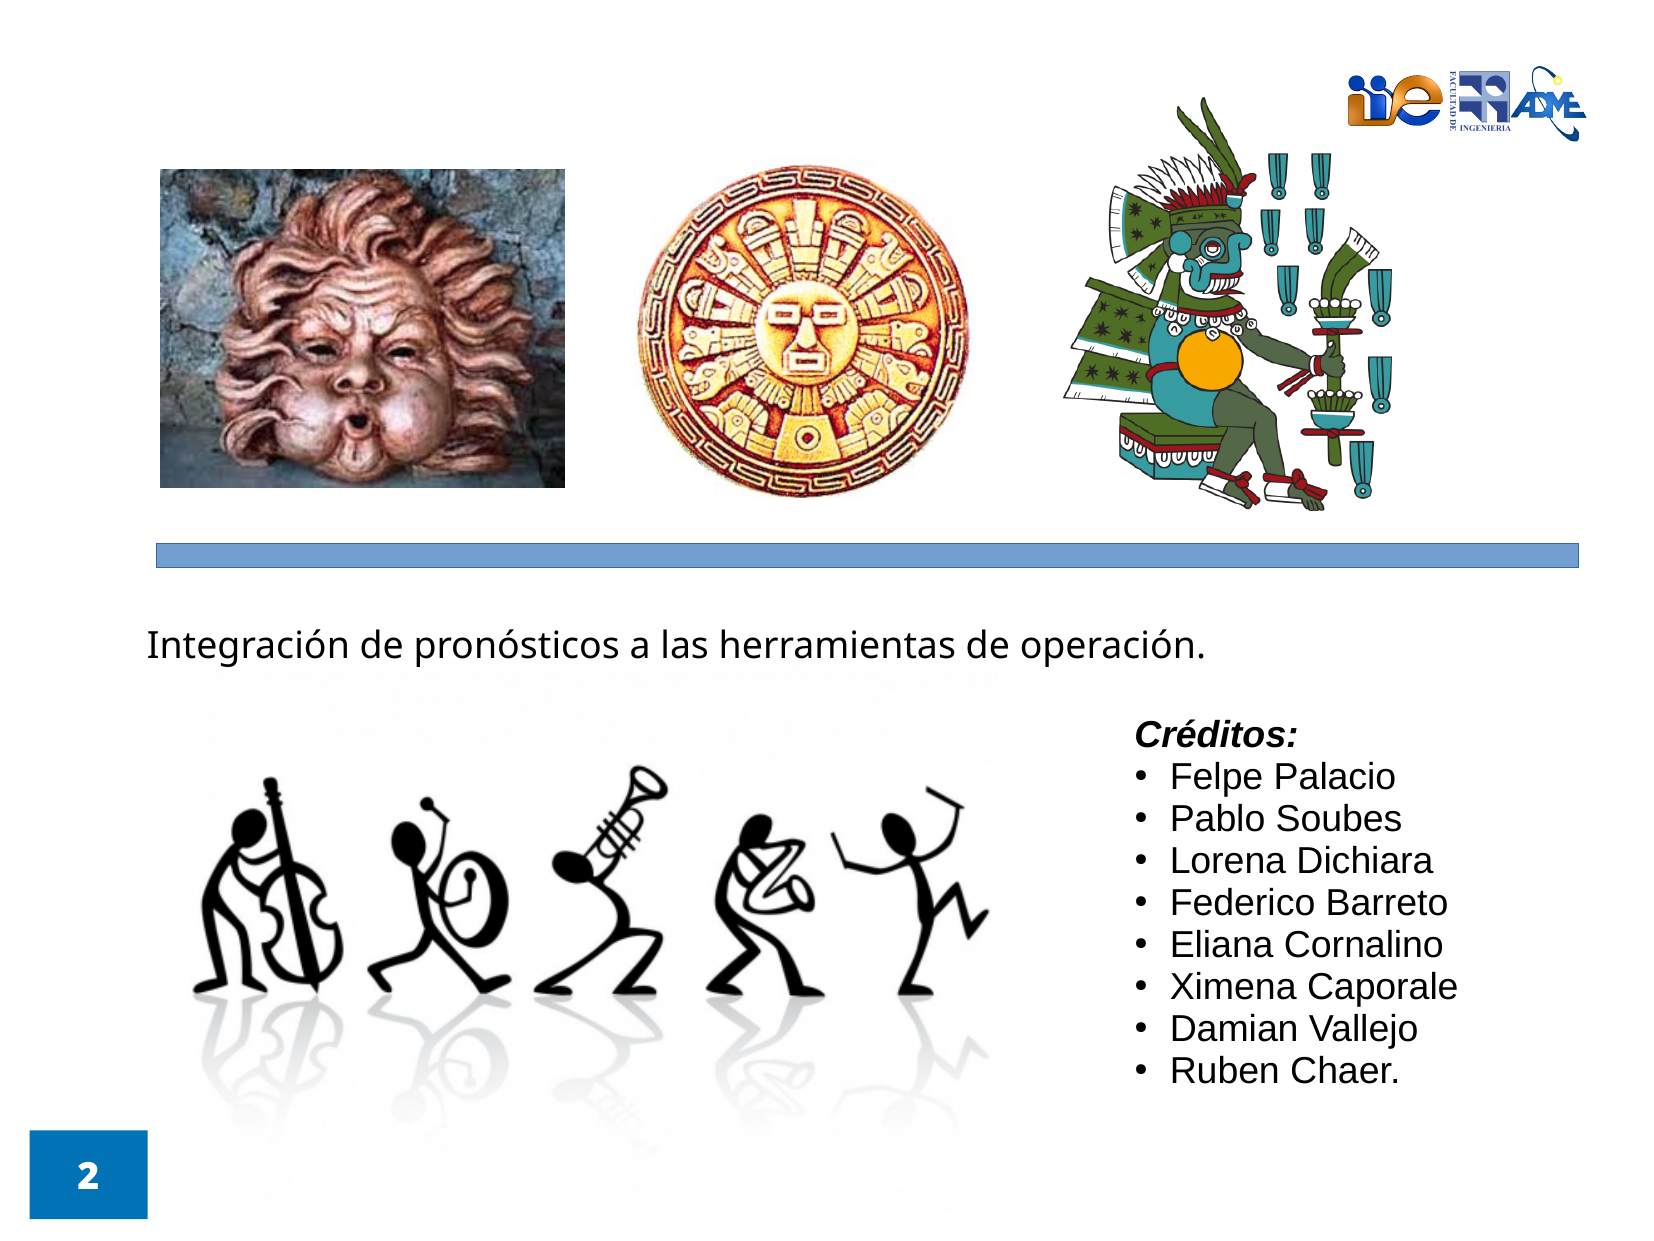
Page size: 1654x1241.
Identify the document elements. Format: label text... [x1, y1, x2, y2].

text_box [156, 543, 1579, 568]
picture [574, 157, 1030, 518]
text_box Créditos: Felpe Palacio Pablo Soubes Lorena Dichiara Federico Barreto Eliana Cornalino Ximena Caporale Damian Vallejo Ruben Chaer. [1119, 706, 1600, 1183]
picture [1450, 66, 1589, 143]
picture [185, 673, 998, 1223]
picture [160, 169, 565, 488]
text_box Integración de pronósticos a las herramientas de operación. [132, 610, 1293, 673]
picture [1063, 75, 1443, 511]
